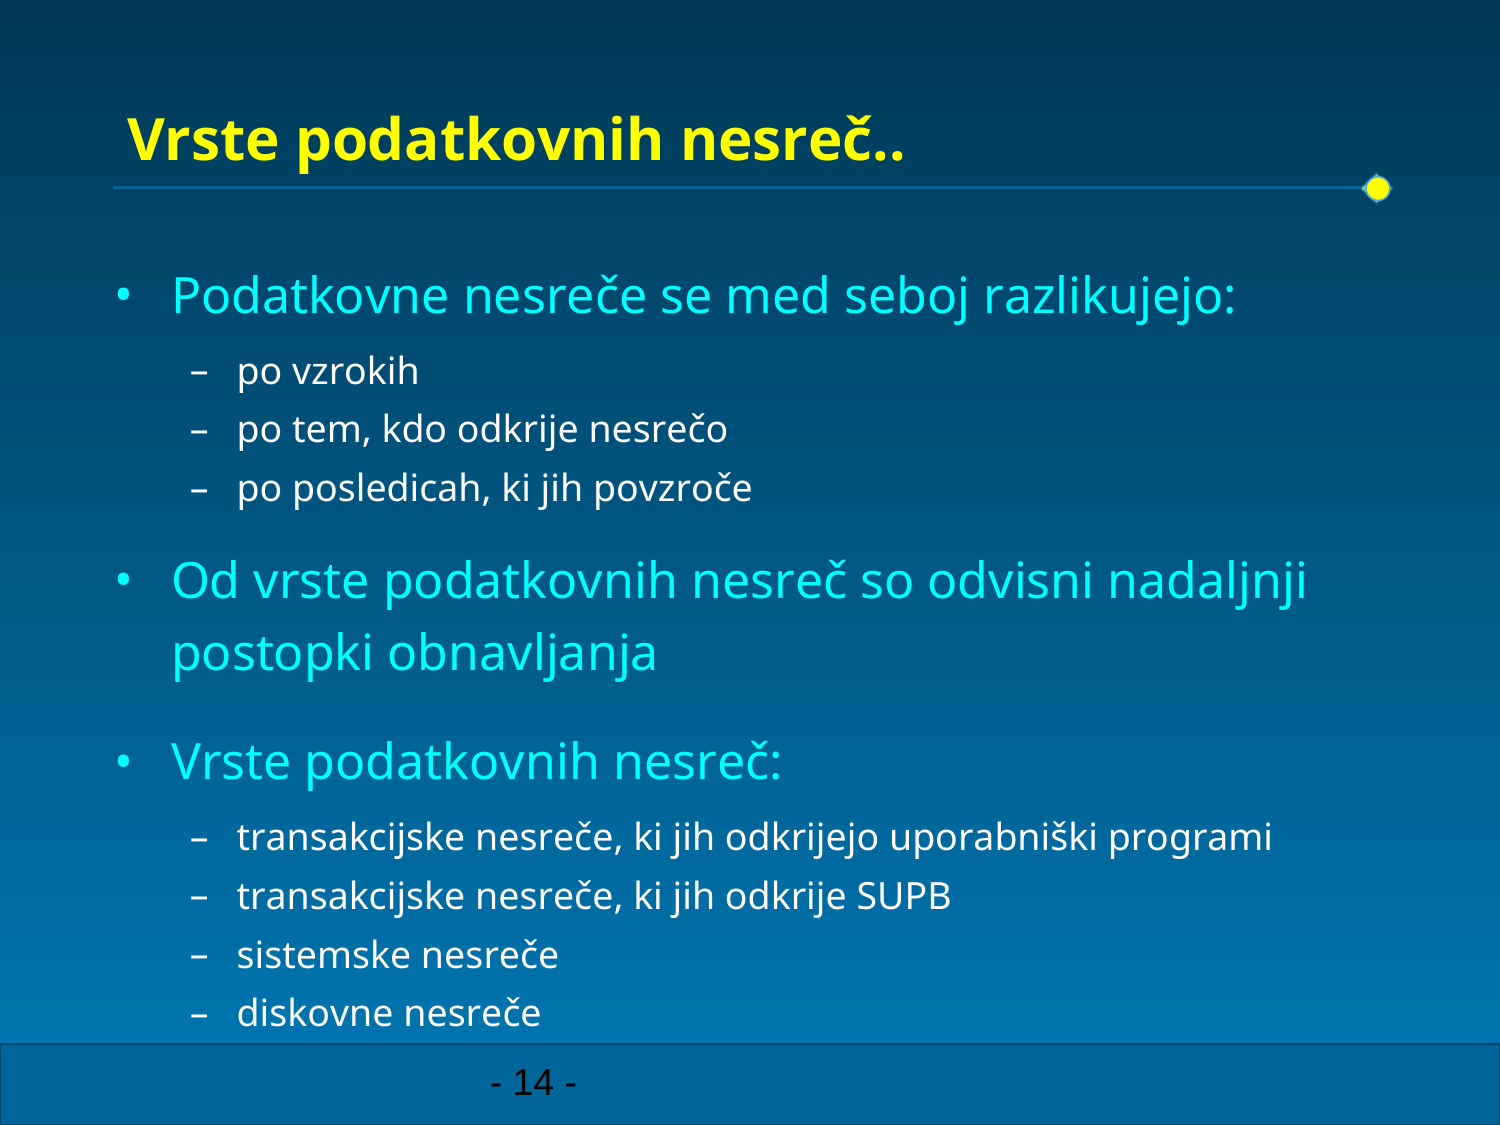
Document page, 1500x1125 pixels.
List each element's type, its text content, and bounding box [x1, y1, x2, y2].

list Podatkovne nesreče se med seboj razlikujejo: po vzrokih po tem, kdo odkrije nesrečo po posledicah, ki jih povzroče Od vrste podatkovnih nesreč so odvisni nadaljnji postopki obnavljanja Vrste podatkovnih nesreč: transakcijske nesreče, ki jih odkrijejo uporabniški programi transakcijske nesreče, ki jih odkrije SUPB sistemske nesreče diskovne nesreče [99, 243, 1401, 1042]
title Vrste podatkovnih nesreč.. [112, 94, 1388, 181]
